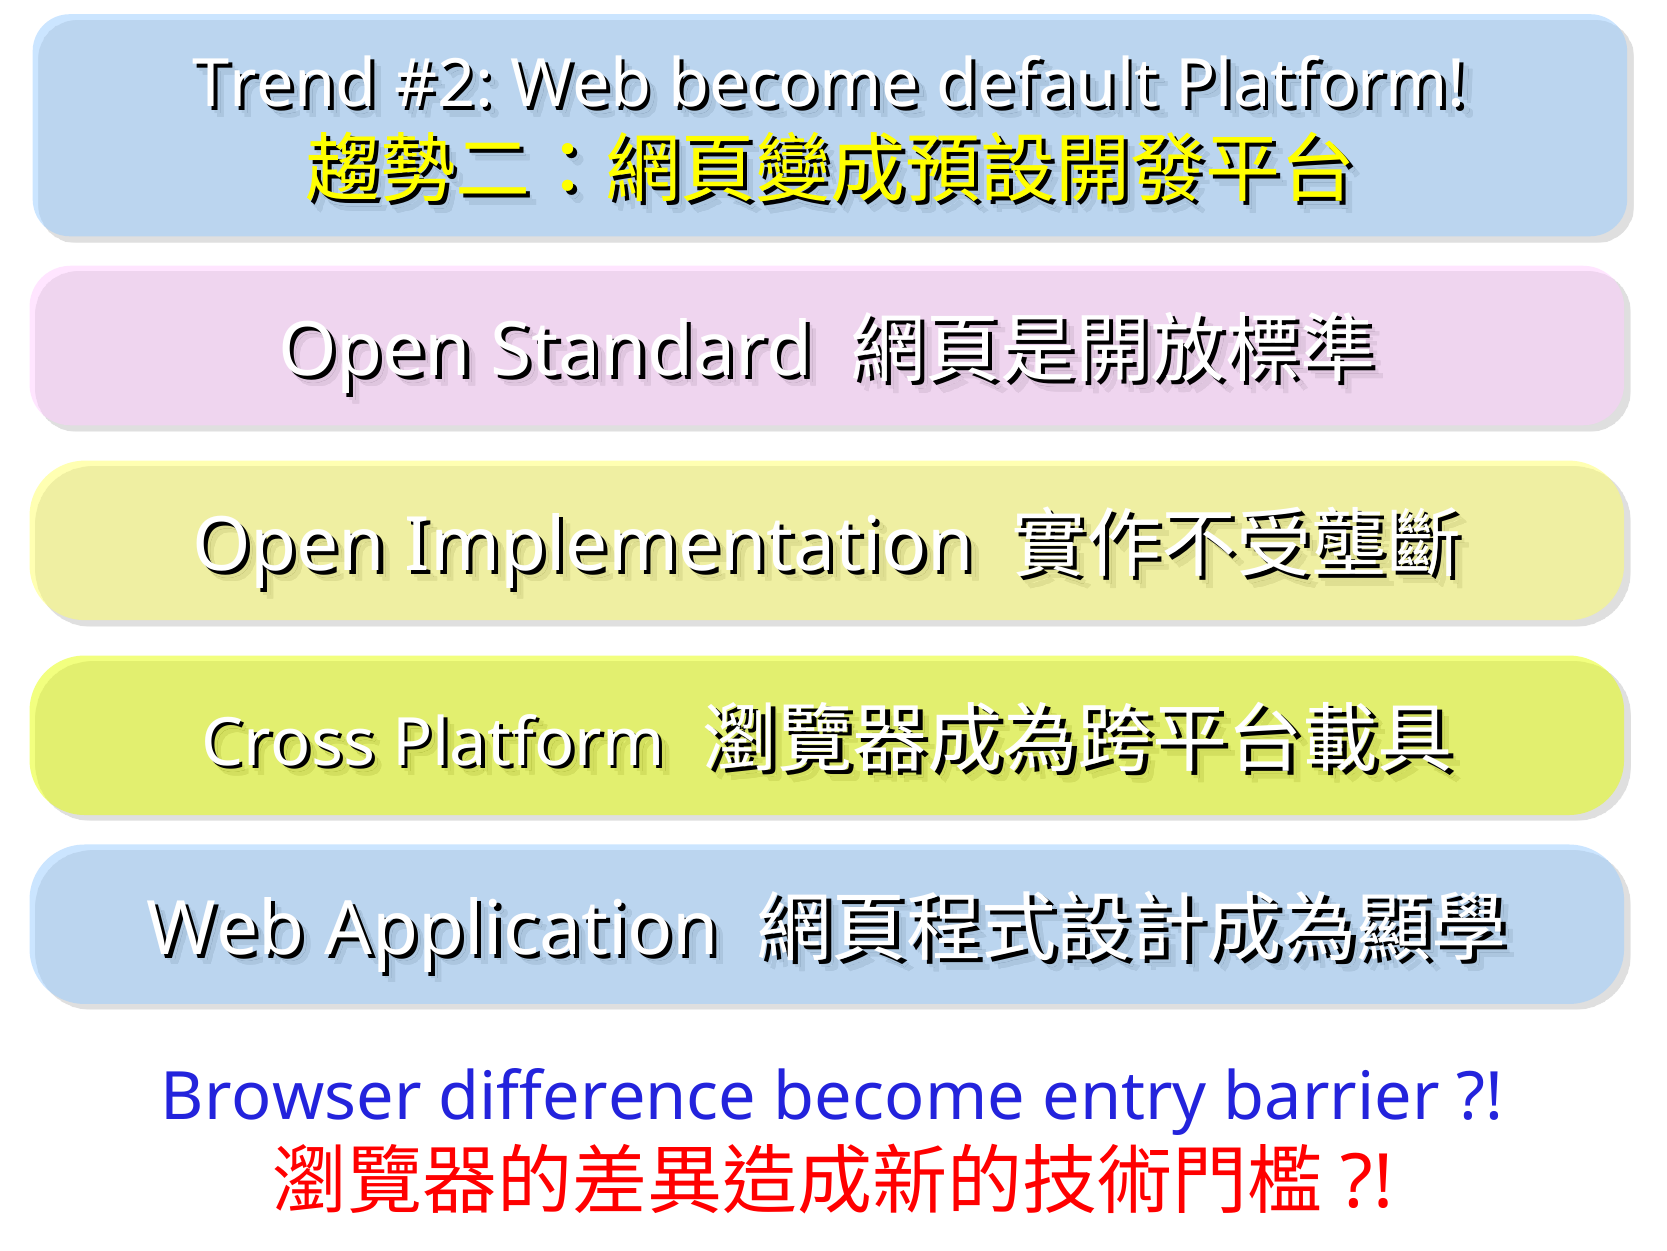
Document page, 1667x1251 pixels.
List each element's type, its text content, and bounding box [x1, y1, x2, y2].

text_box Web Application 網頁程式設計成為顯學 [29, 844, 1625, 1004]
text_box Open Implementation 實作不受壟斷 [29, 460, 1625, 621]
text_box Cross Platform 瀏覽器成為跨平台載具 [29, 655, 1625, 816]
text_box Trend #2: Web become default Platform! 趨勢二：網頁變成預設開發平台 [32, 14, 1628, 237]
text_box Browser difference become entry barrier ?! 瀏覽器的差異造成新的技術門檻?! [0, 1045, 1667, 1231]
text_box Open Standard 網頁是開放標準 [29, 265, 1625, 426]
